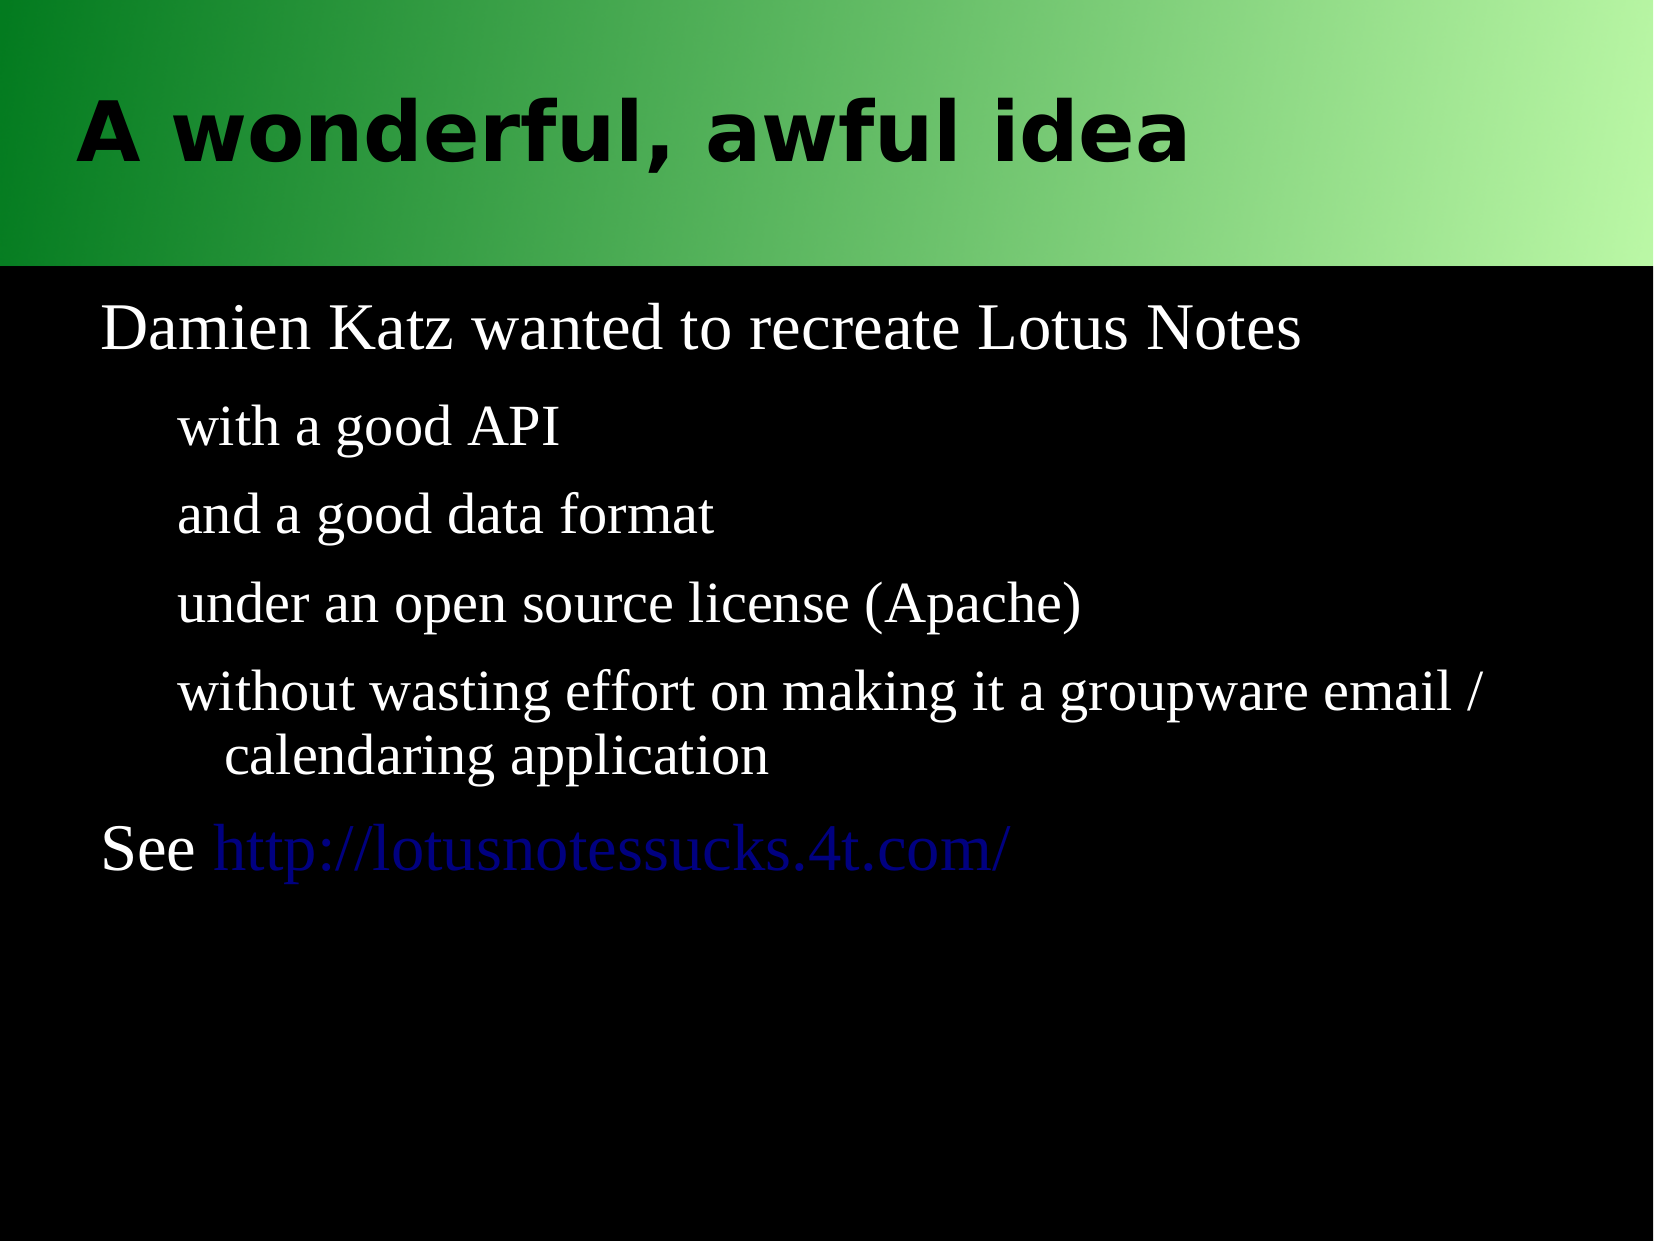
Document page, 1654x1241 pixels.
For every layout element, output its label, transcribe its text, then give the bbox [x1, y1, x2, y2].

list Damien Katz wanted to recreate Lotus Notes with a good API and a good data format under an open source license (Apache) without wasting effort on making it a groupware email / calendaring application See http://lotusnotessucks.4t.com/ [82, 290, 1571, 1109]
picture [0, 0, 1654, 1241]
title A wonderful, awful idea [76, 29, 1565, 237]
